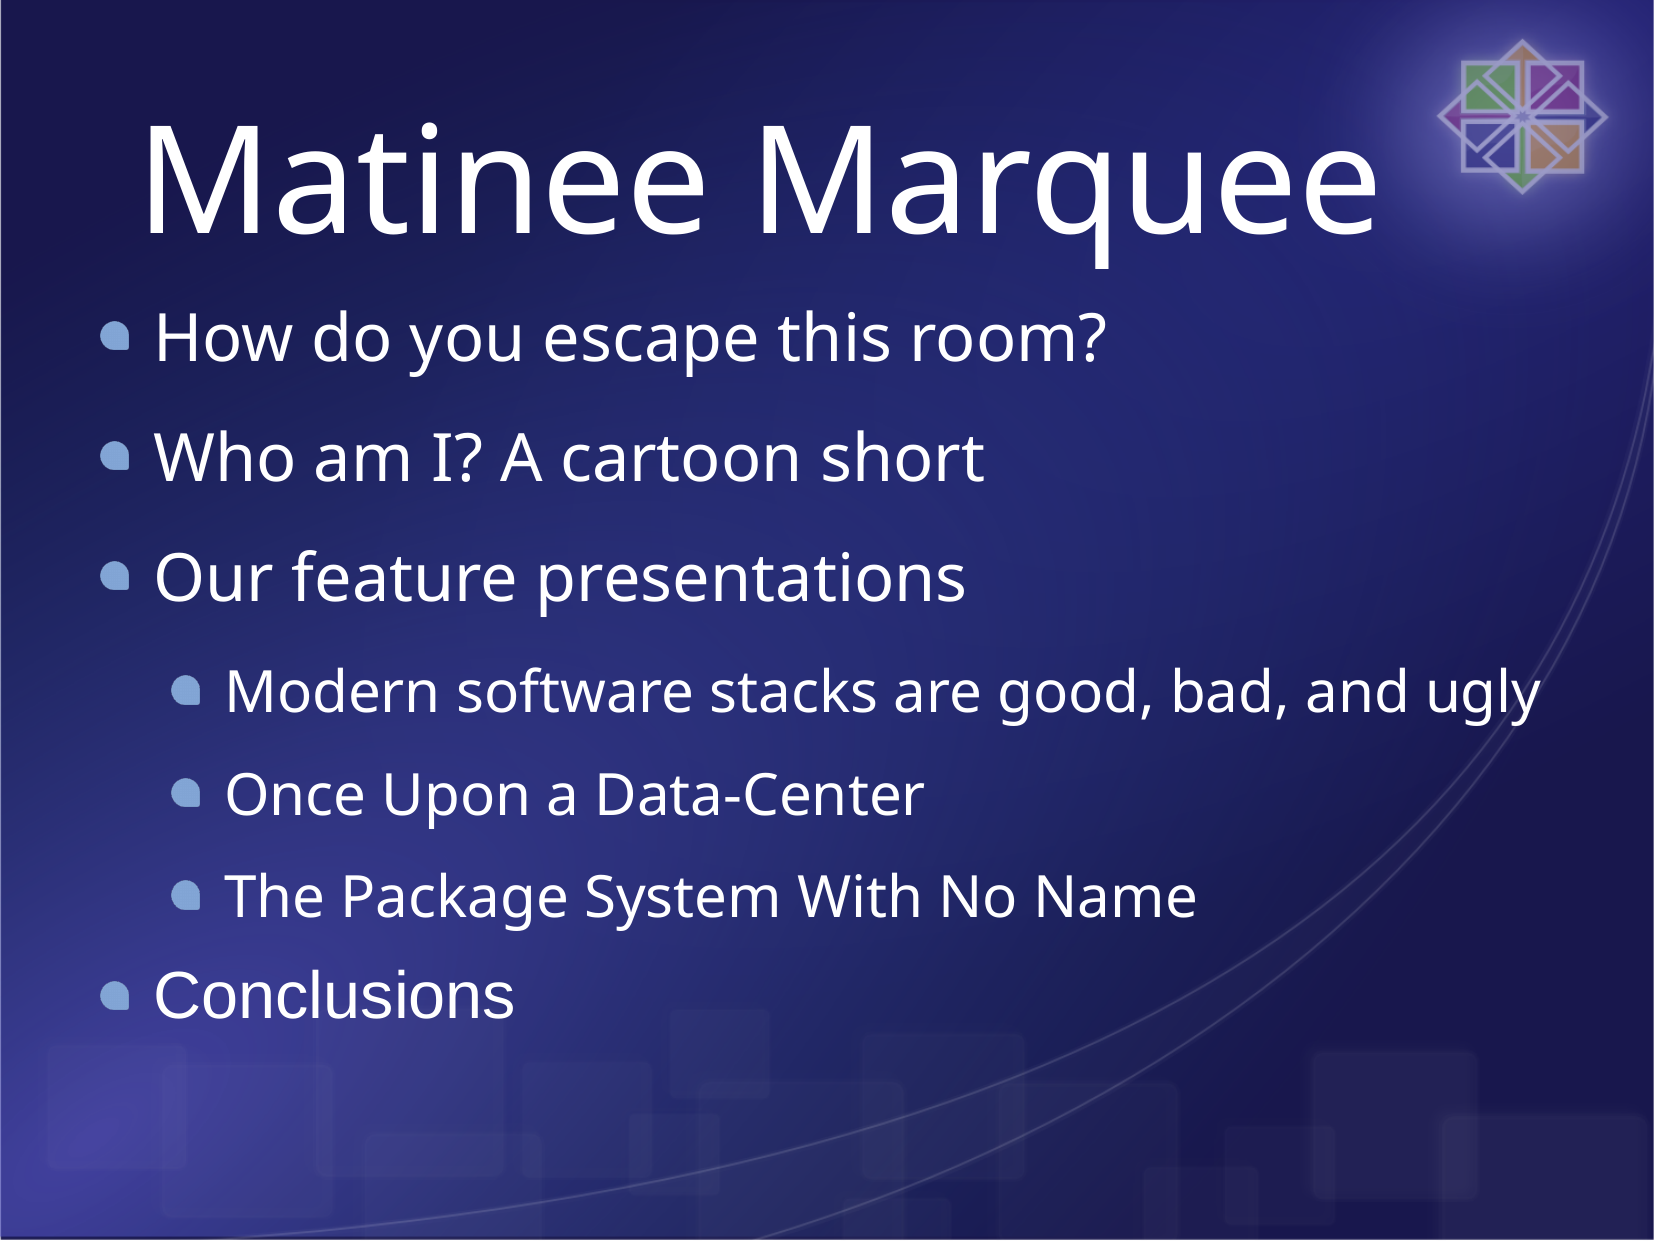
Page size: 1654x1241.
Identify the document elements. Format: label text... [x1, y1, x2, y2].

list How do you escape this room? Who am I? A cartoon short Our feature presentations Modern software stacks are good, bad, and ugly Once Upon a Data-Center The Package System With No Name Conclusions [82, 290, 1571, 1094]
title Matinee Marquee [94, 74, 1425, 277]
picture [0, 0, 1654, 1241]
